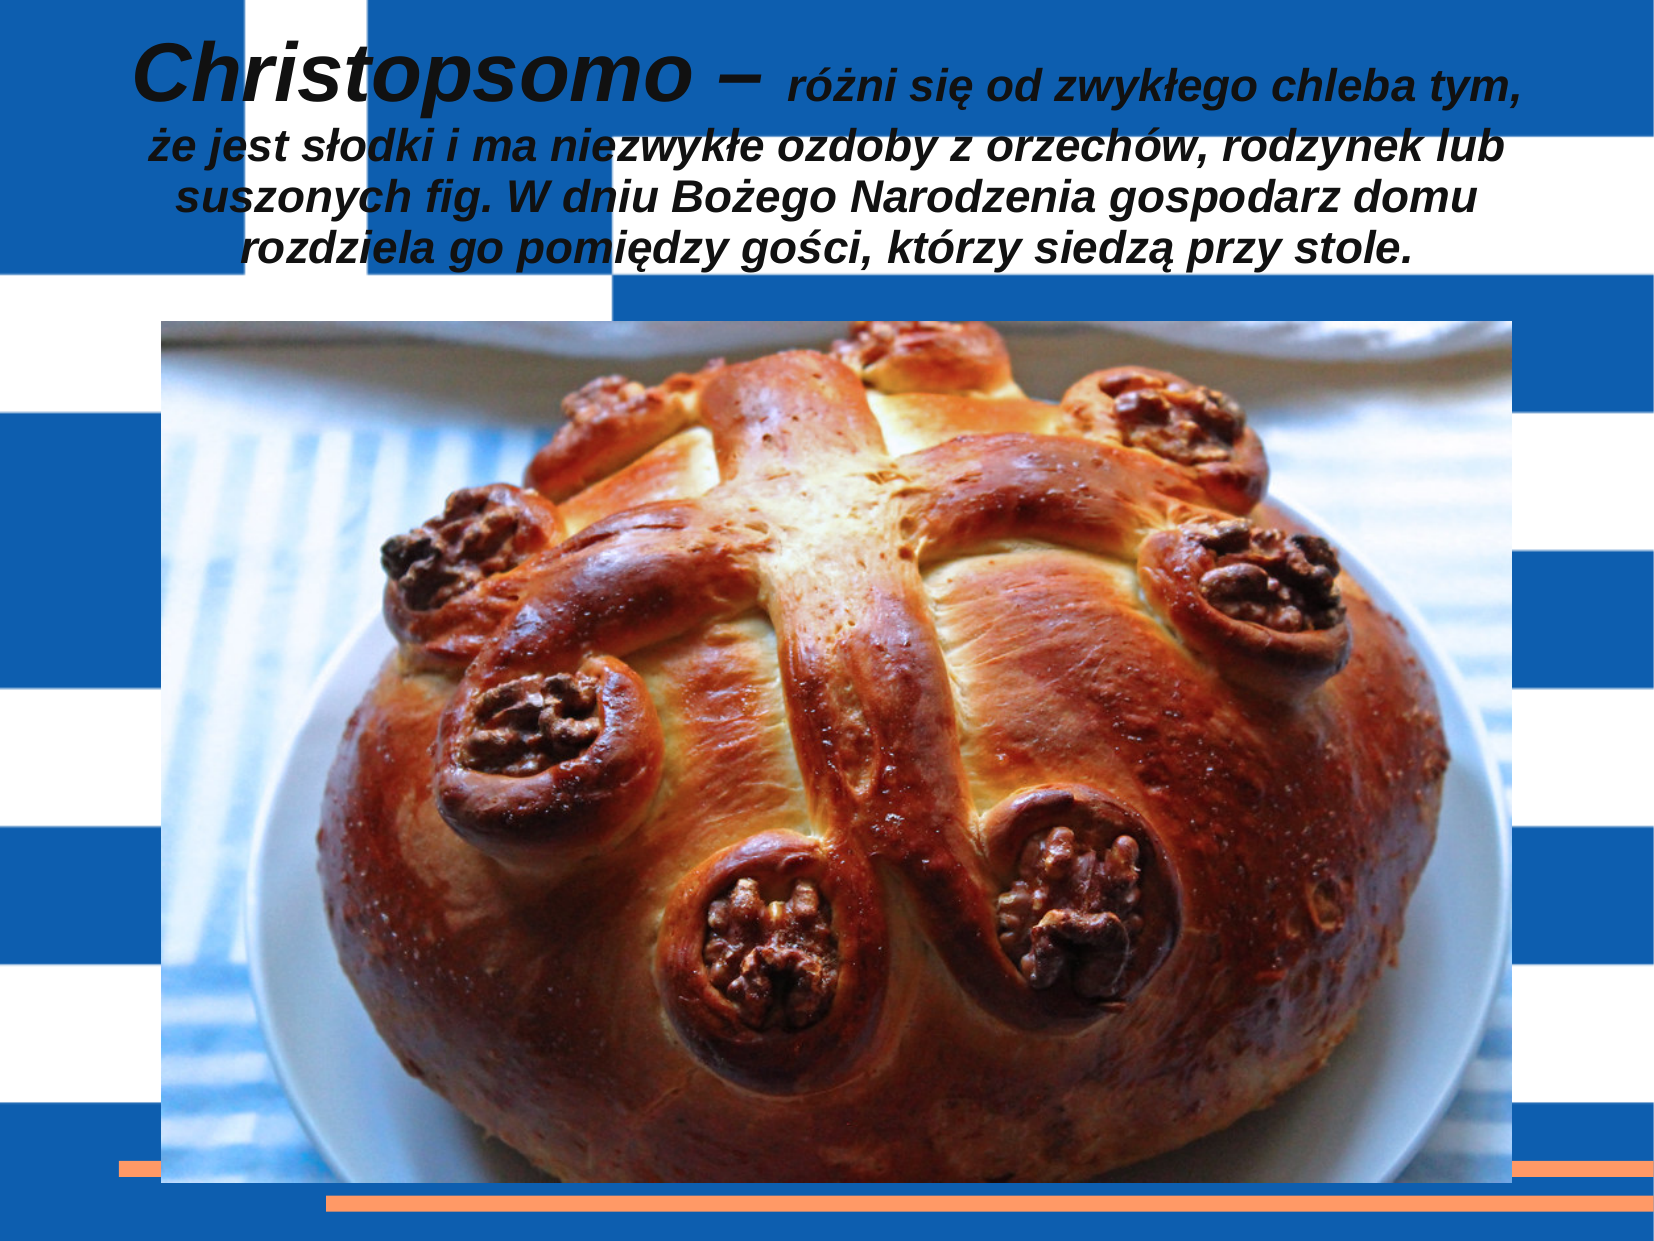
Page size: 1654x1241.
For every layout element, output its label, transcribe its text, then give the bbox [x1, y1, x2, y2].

picture [0, 0, 1654, 1241]
title Christopsomo – różni się od zwykłego chleba tym, że jest słodki i ma niezwykłe ozdoby z orzechów, rodzynek lub suszonych fig. W dniu Bożego Narodzenia gospodarz domu rozdziela go pomiędzy gości, którzy siedzą przy stole. [121, 25, 1534, 275]
